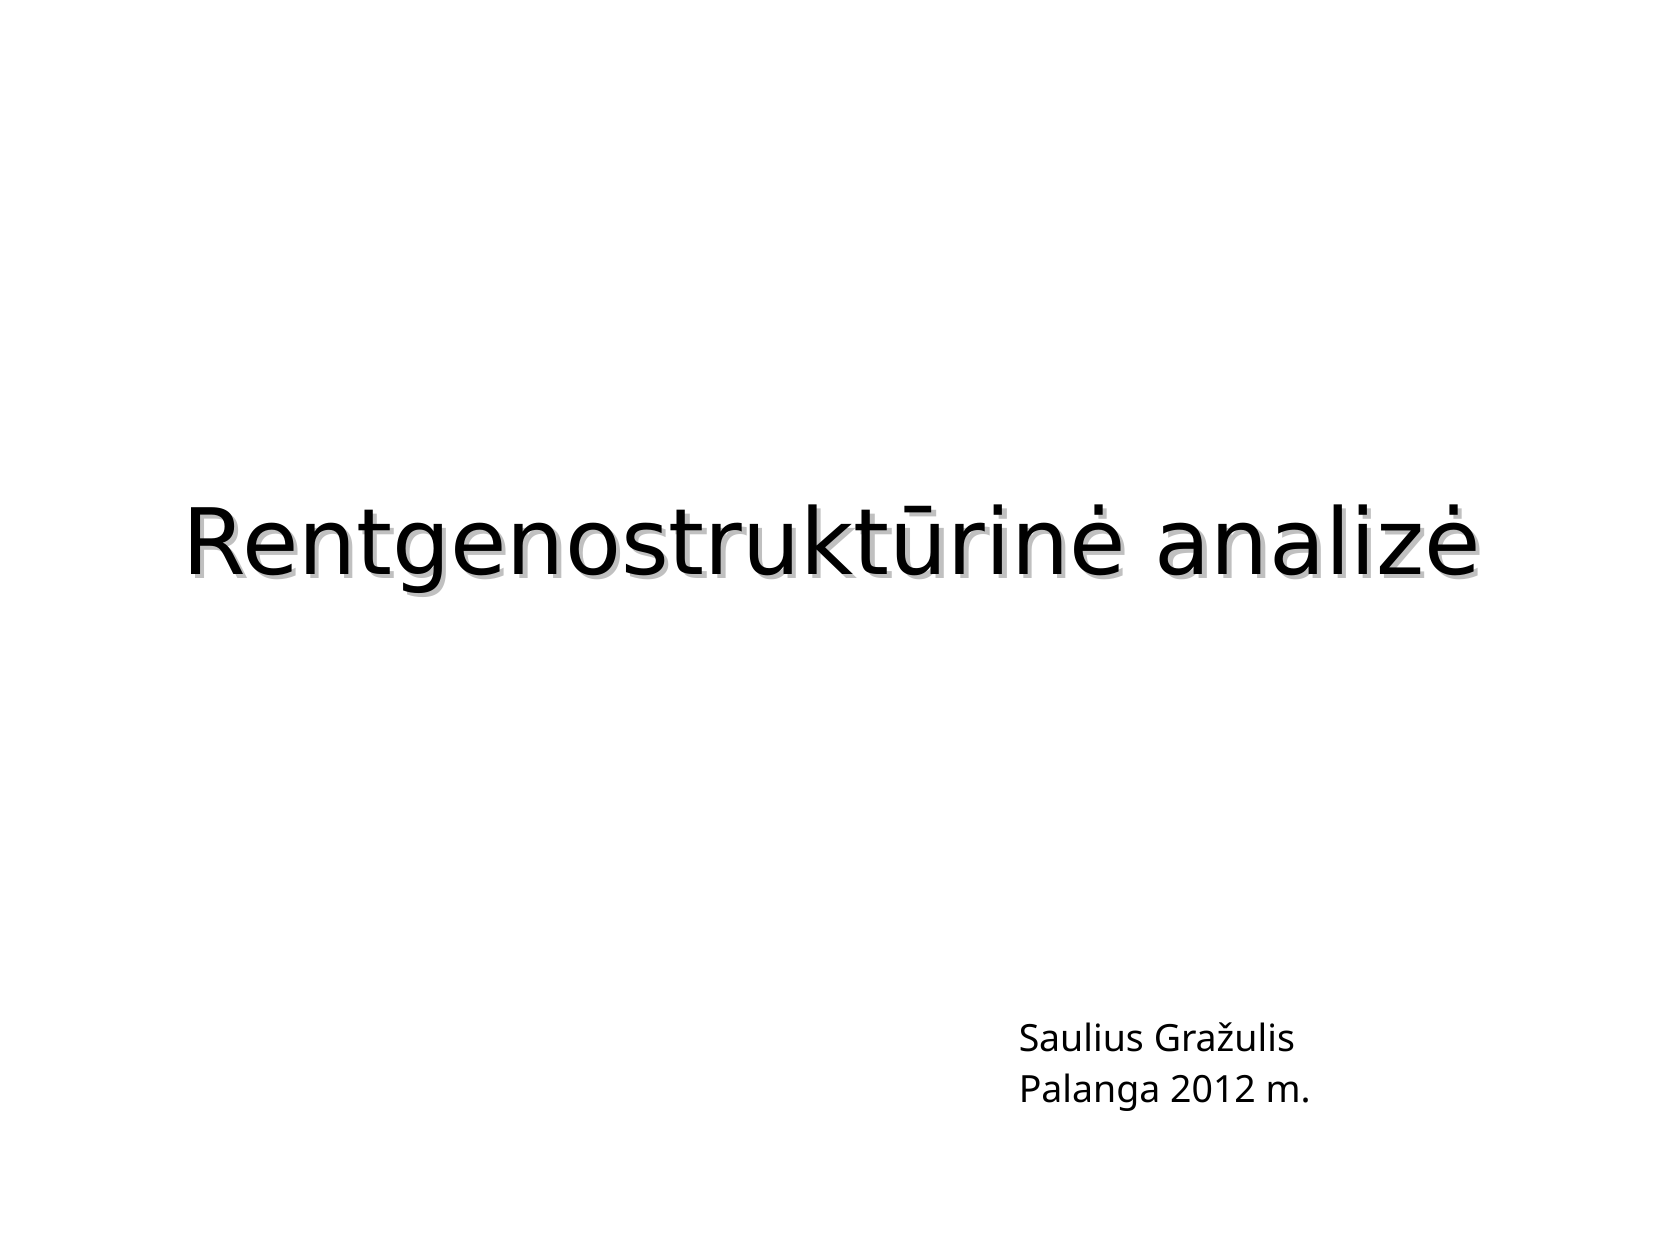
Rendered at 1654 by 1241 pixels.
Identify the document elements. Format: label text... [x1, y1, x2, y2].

text_box Saulius Gražulis Palanga 2012 m. [1003, 1003, 1339, 1110]
title Rentgenostruktūrinė analizė [88, 446, 1577, 639]
